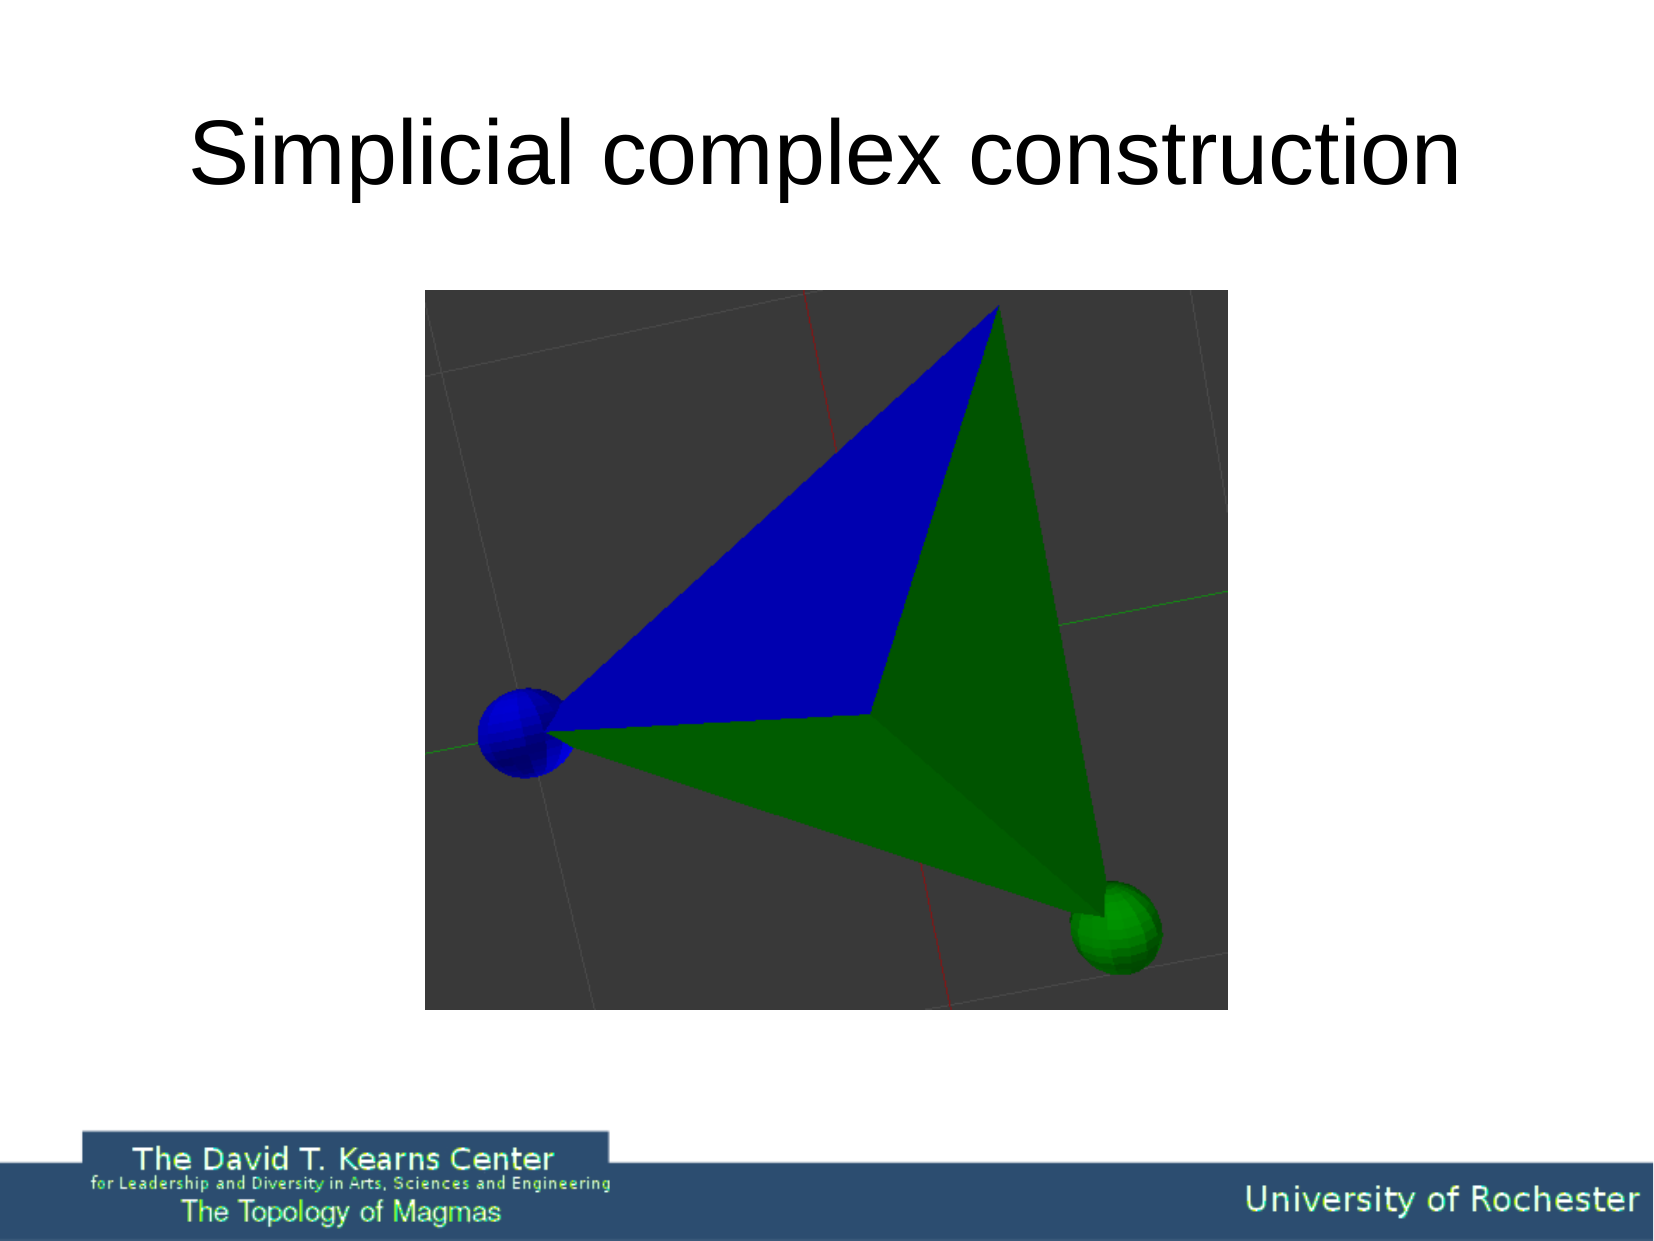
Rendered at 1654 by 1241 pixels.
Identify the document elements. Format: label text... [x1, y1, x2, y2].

picture [0, 0, 1654, 1241]
title Simplicial complex construction [82, 49, 1571, 257]
